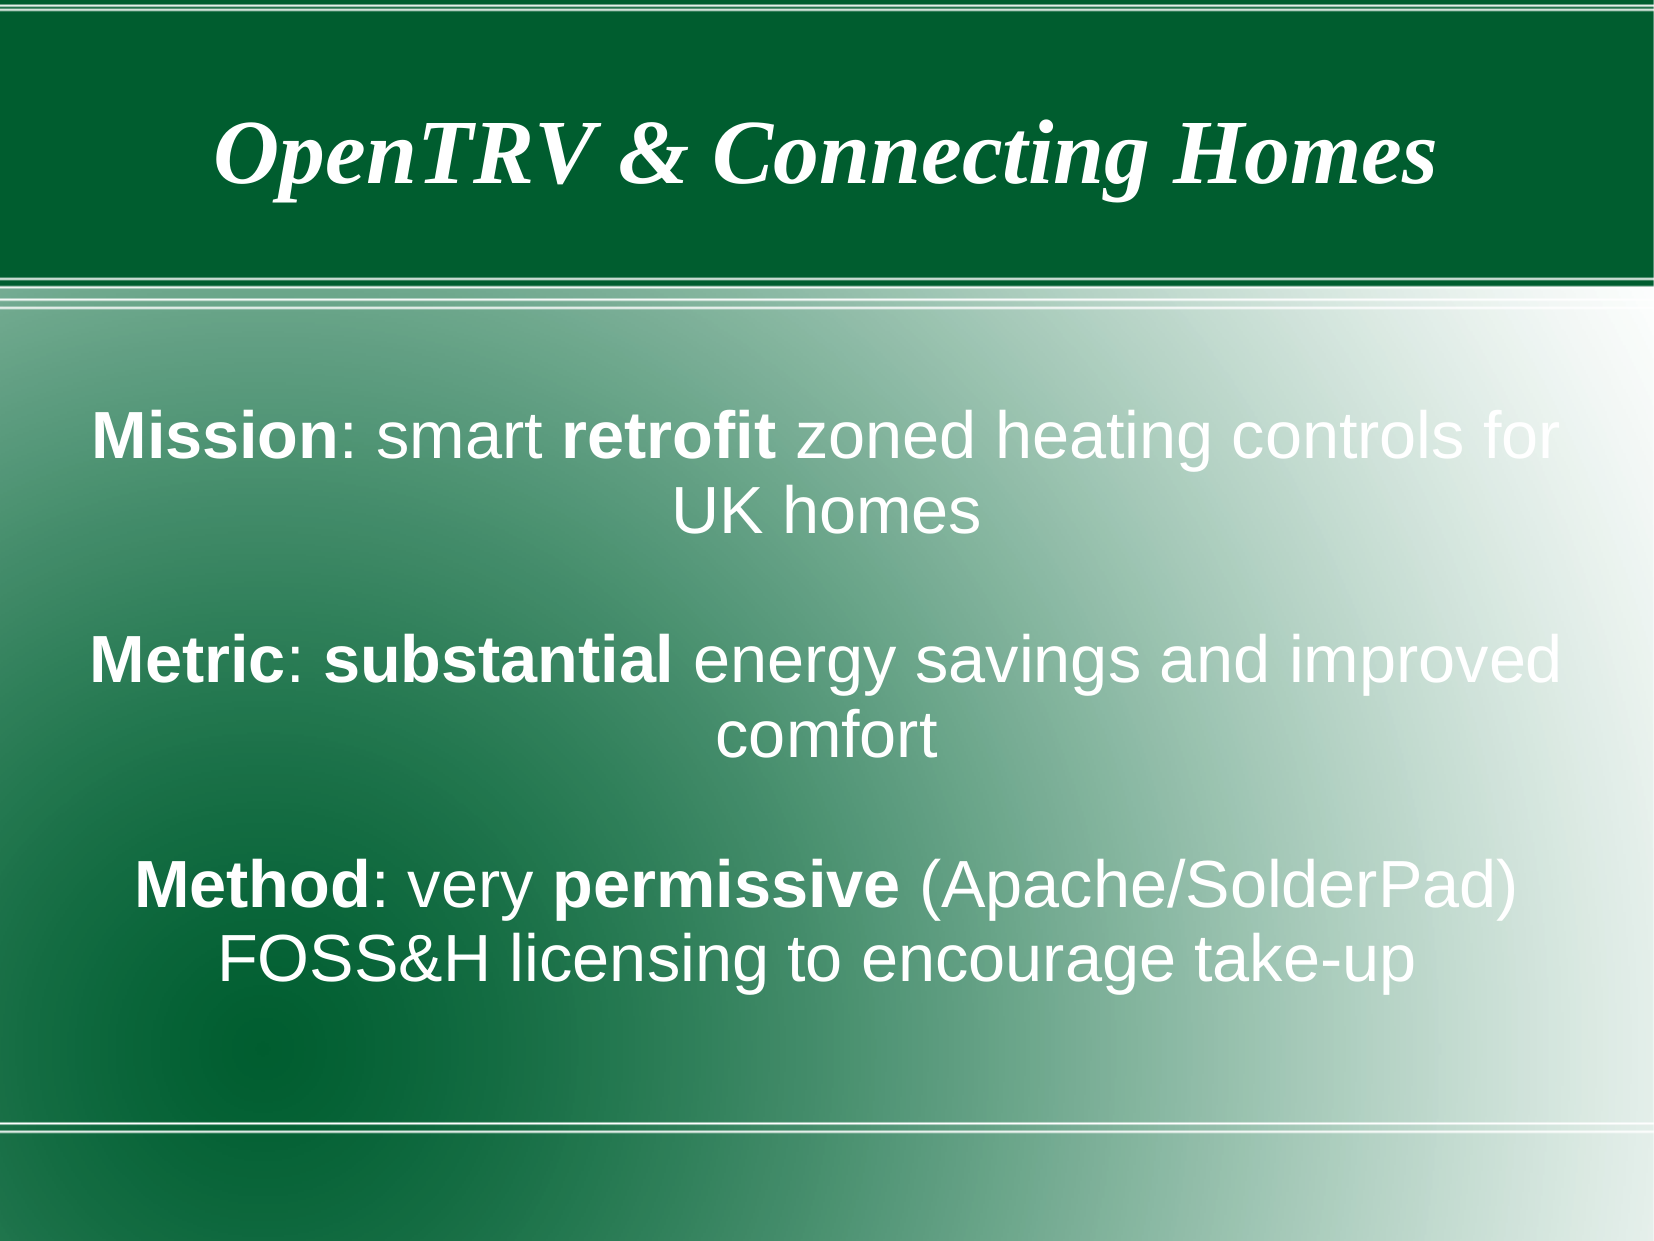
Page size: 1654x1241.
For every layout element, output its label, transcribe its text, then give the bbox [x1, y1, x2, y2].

title OpenTRV & Connecting Homes [82, 49, 1571, 257]
picture [0, 0, 1654, 1241]
subtitle Mission: smart retrofit zoned heating controls for UK homes Metric: substantial energy savings and improved comfort Method: very permissive (Apache/SolderPad) FOSS&H licensing to encourage take-up [82, 337, 1571, 1057]
